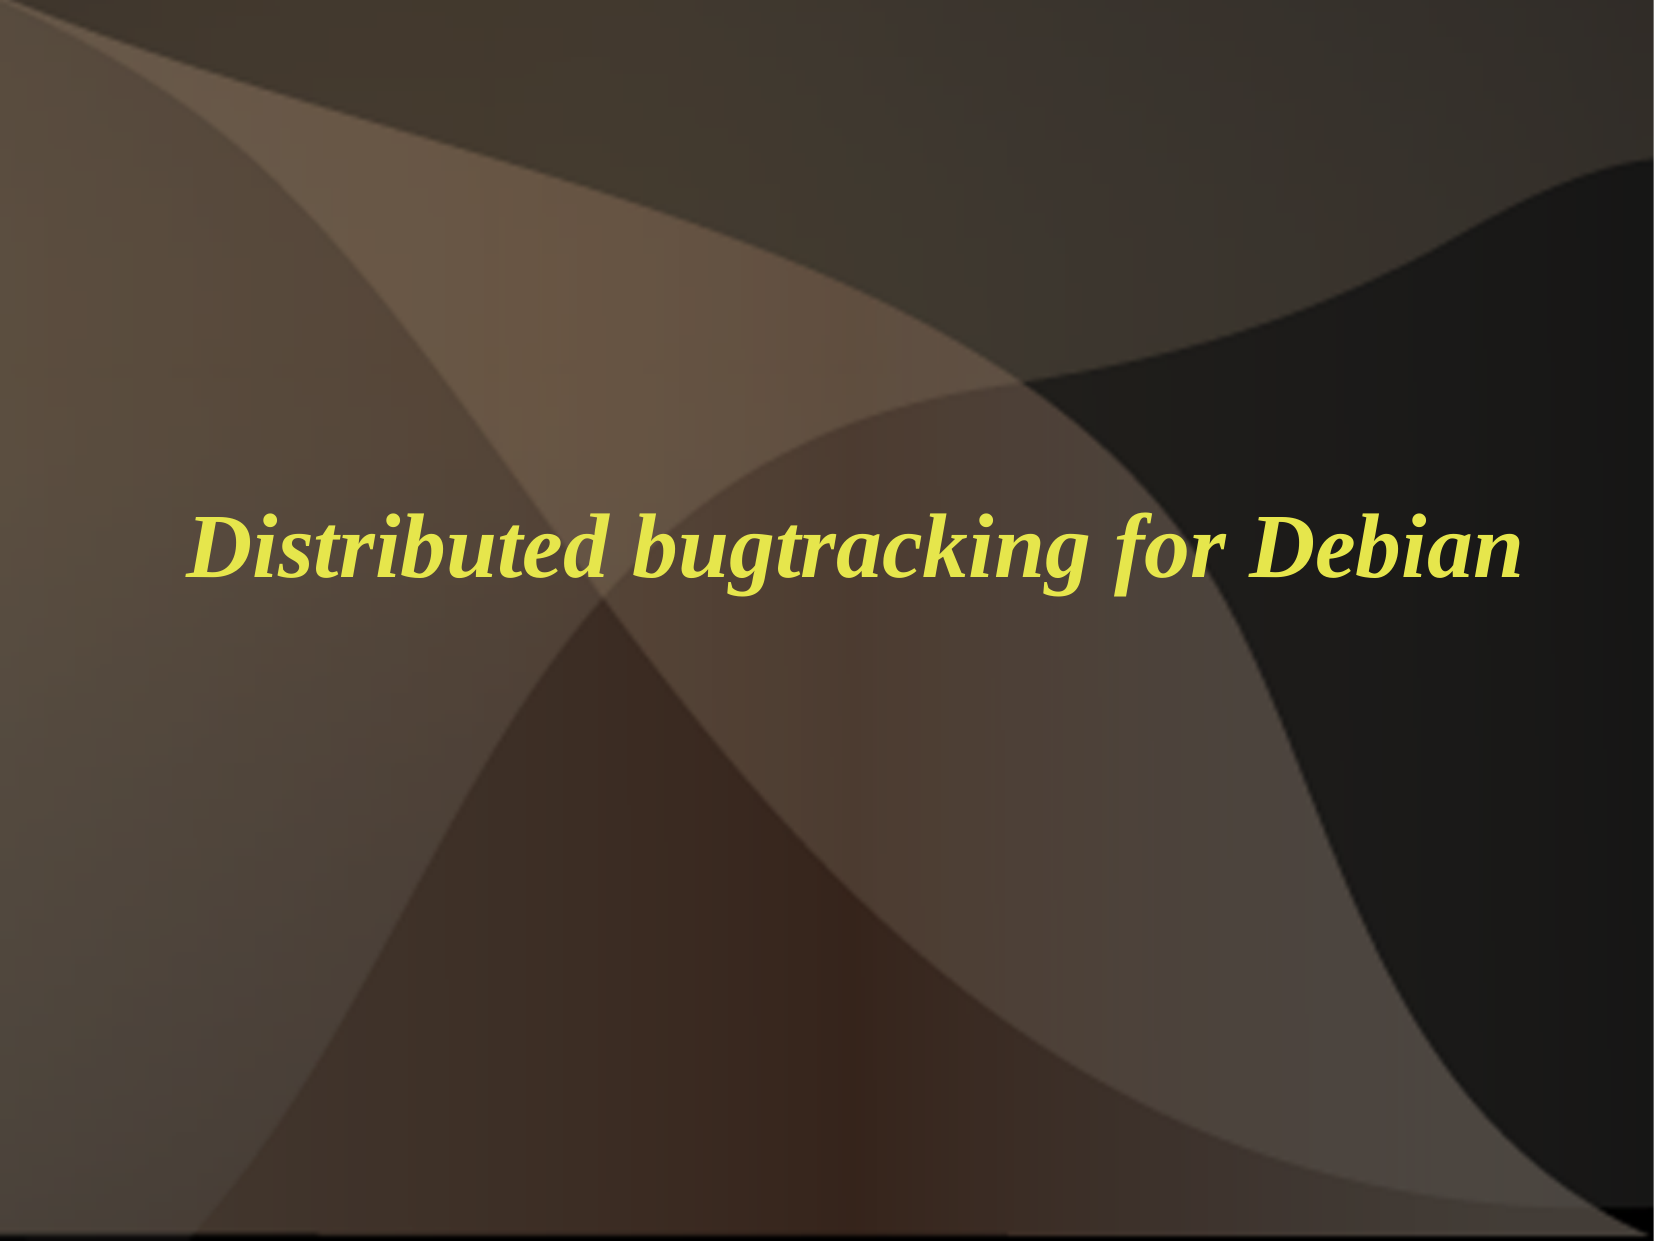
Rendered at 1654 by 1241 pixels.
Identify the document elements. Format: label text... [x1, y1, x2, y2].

title Distributed bugtracking for Debian [112, 450, 1601, 643]
picture [0, 0, 1654, 1241]
